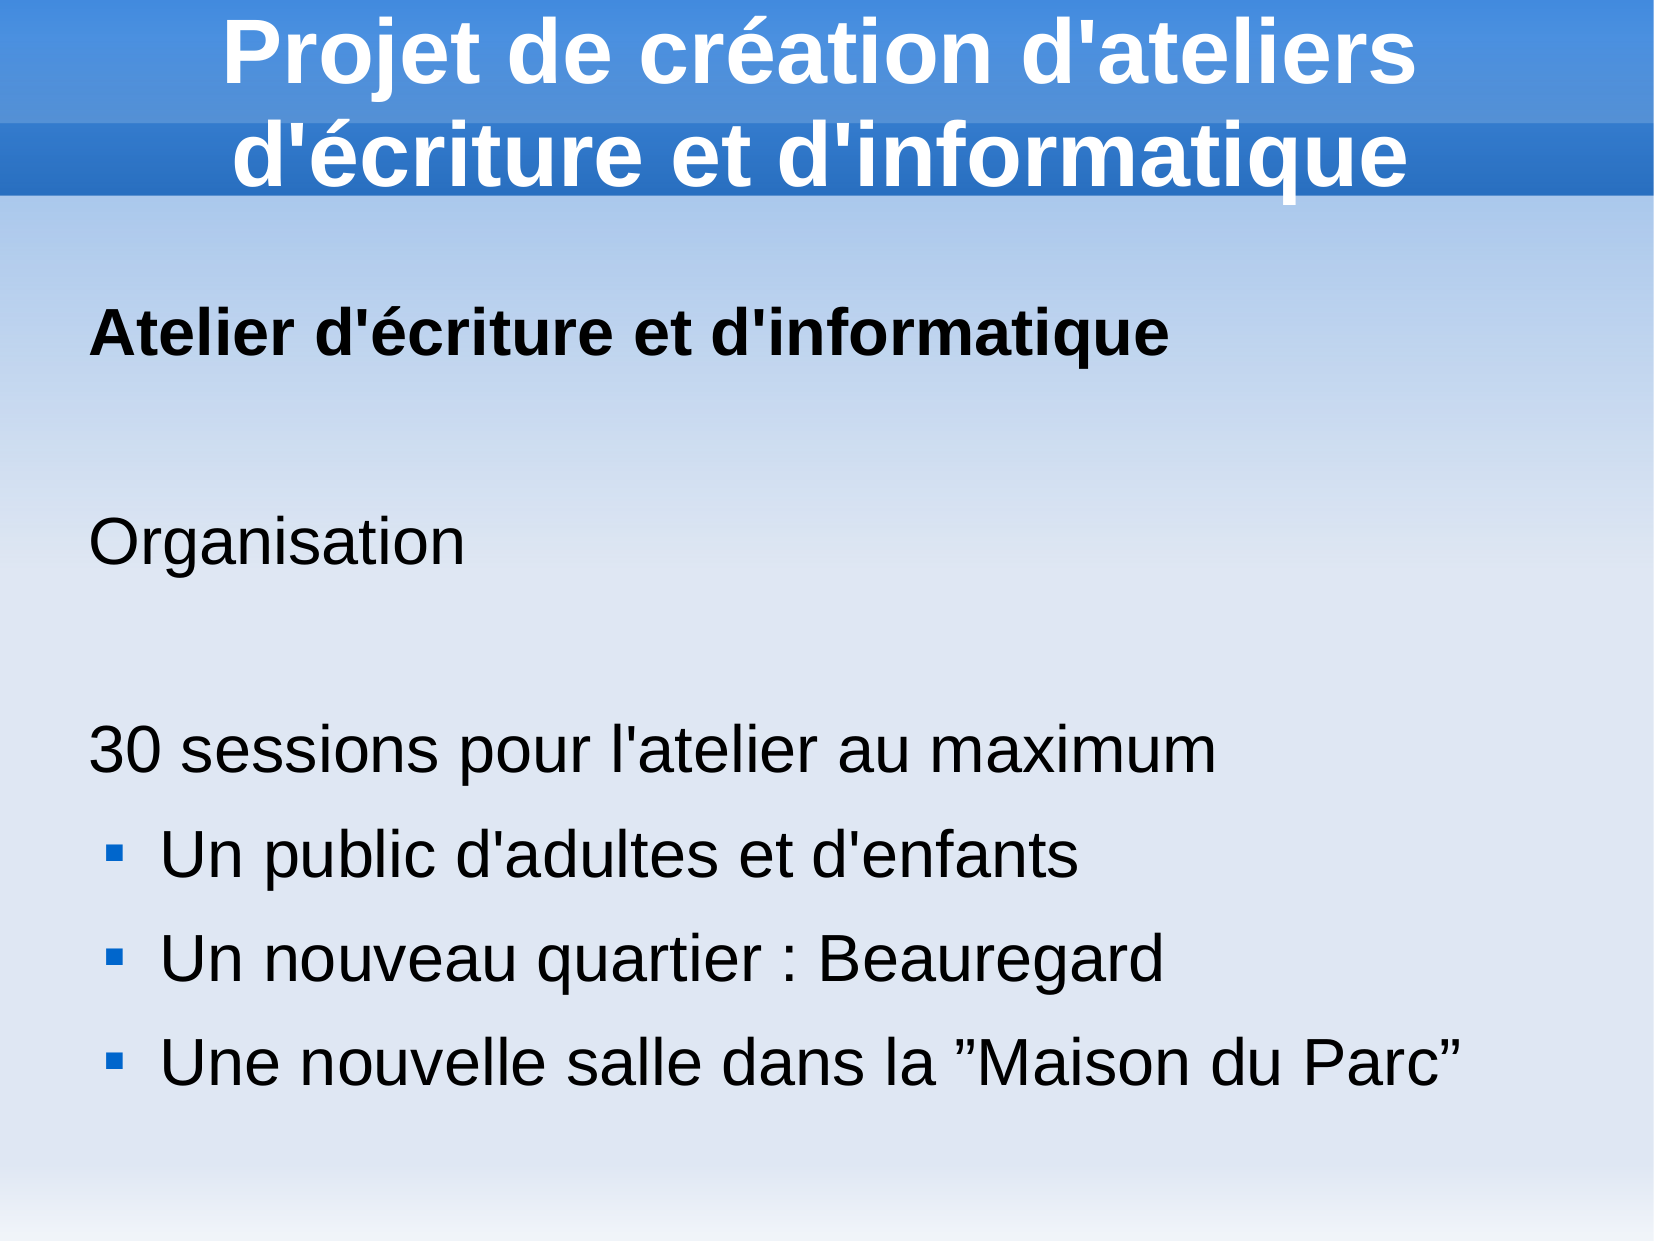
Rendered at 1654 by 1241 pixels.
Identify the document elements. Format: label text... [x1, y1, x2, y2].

list Atelier d'écriture et d'informatique Organisation 30 sessions pour l'atelier au maximum Un public d'adultes et d'enfants Un nouveau quartier : Beauregard Une nouvelle salle dans la ”Maison du Parc” [88, 295, 1577, 1114]
picture [0, 0, 1654, 1241]
title Projet de création d'ateliers d'écriture et d'informatique [76, 0, 1565, 208]
